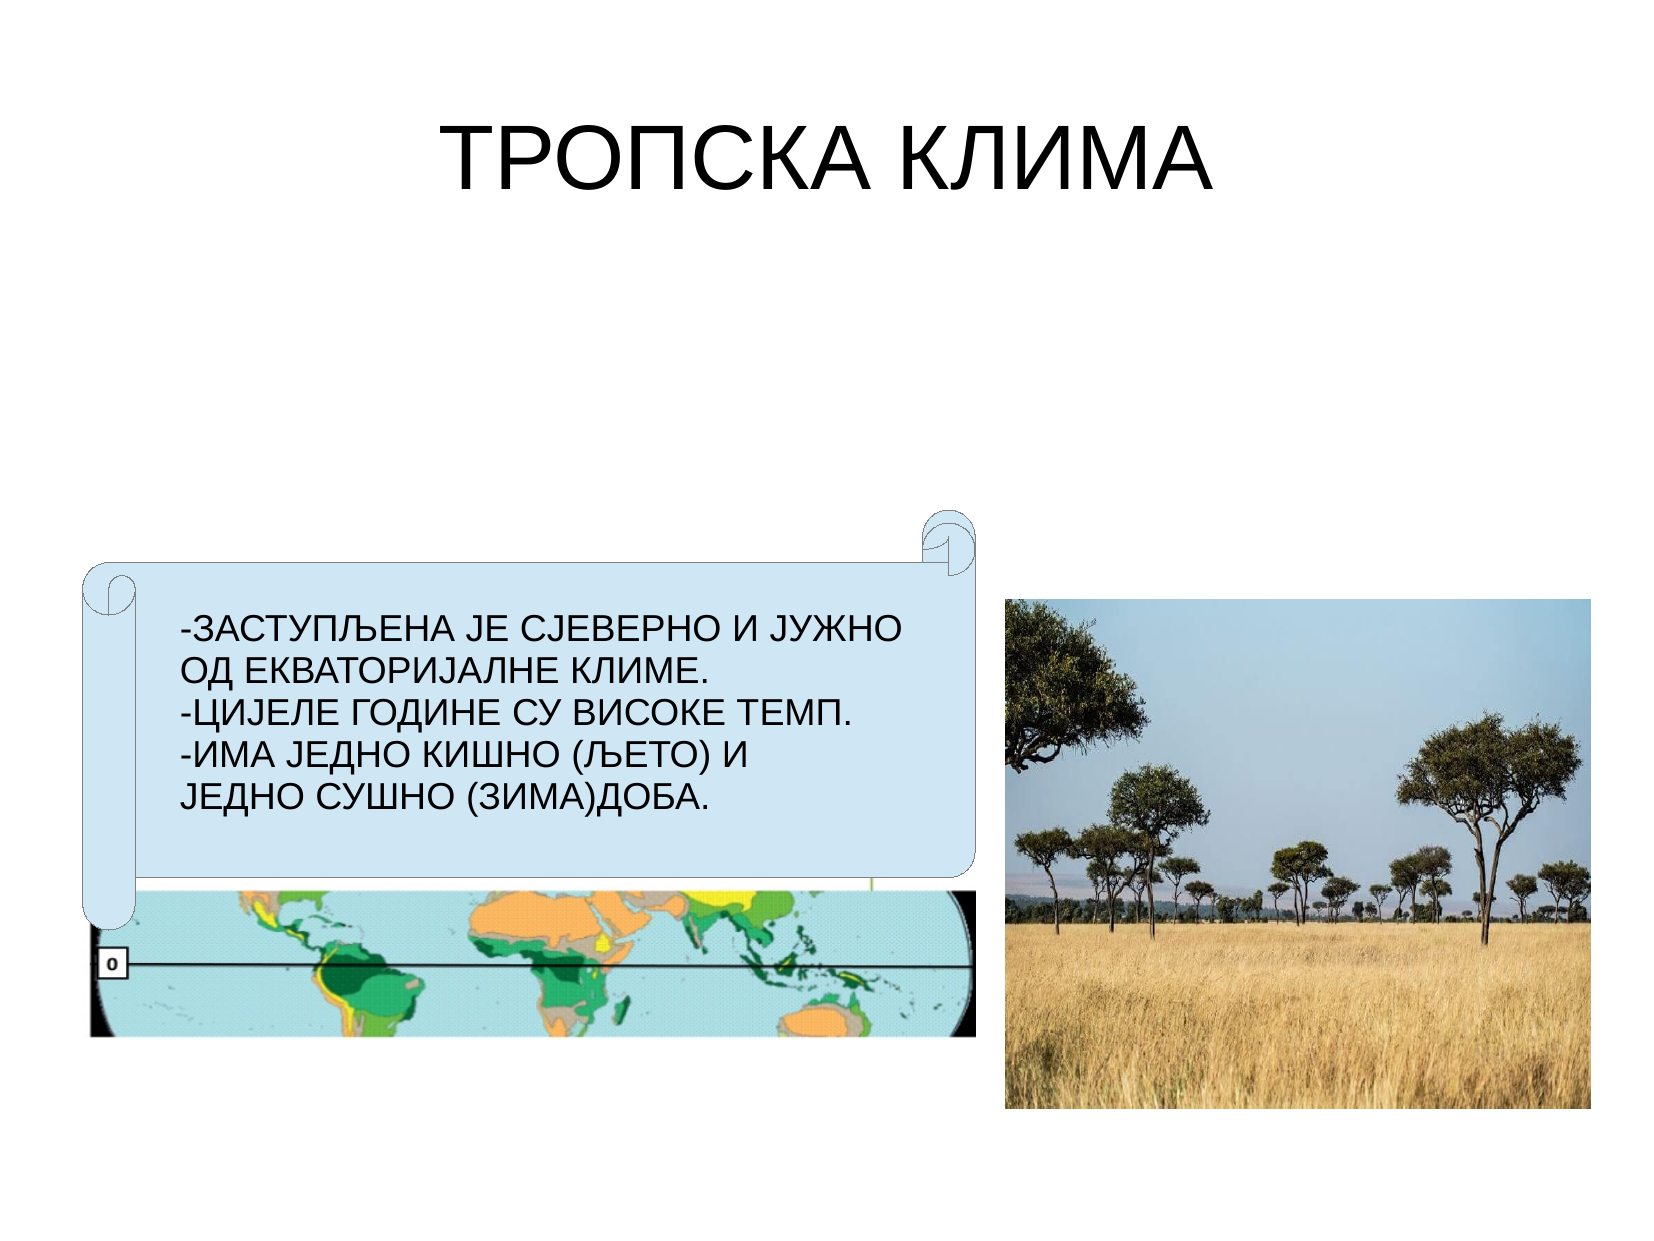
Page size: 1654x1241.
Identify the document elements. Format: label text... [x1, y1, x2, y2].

picture [1005, 600, 1591, 1109]
picture [83, 853, 976, 1094]
text_box [82, 510, 976, 931]
title ТРОПСКА КЛИМА [82, 49, 1571, 257]
text_box -ЗАСТУПЉЕНА ЈЕ СЈЕВЕРНО И ЈУЖНО ОД ЕКВАТОРИЈАЛНЕ КЛИМЕ. -ЦИЈЕЛЕ ГОДИНЕ СУ ВИСОКЕ ТЕМП. -ИМА ЈЕДНО КИШНО (ЉЕТО) И ЈЕДНО СУШНО (ЗИМА)ДОБА. [165, 600, 919, 826]
picture [83, 525, 924, 580]
